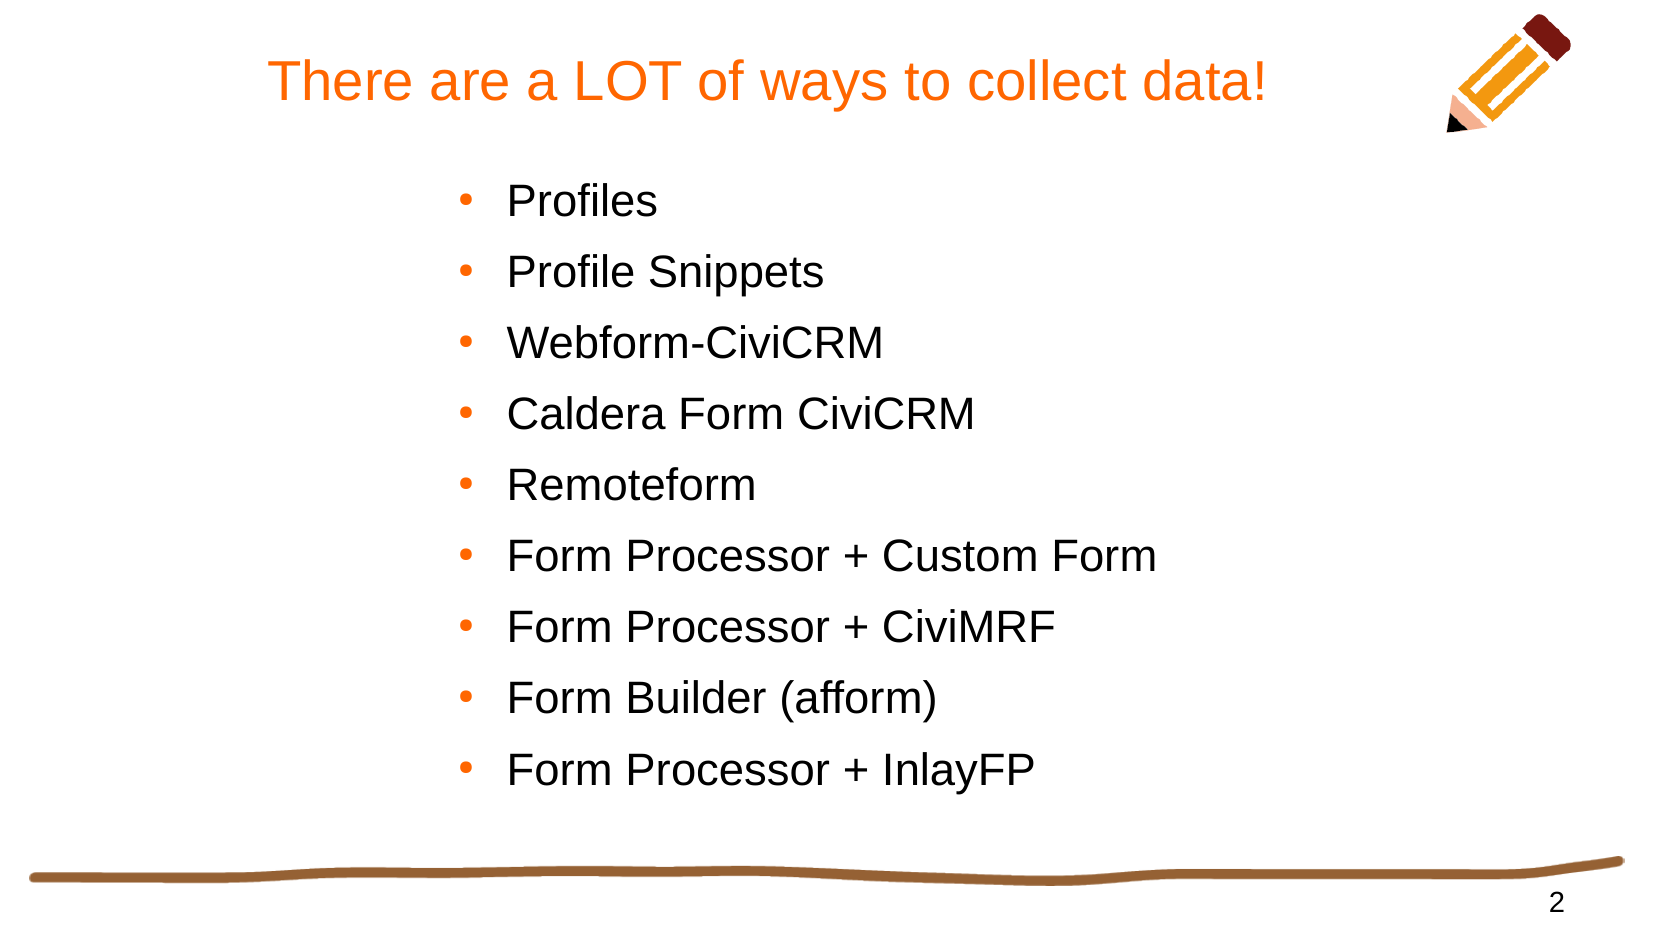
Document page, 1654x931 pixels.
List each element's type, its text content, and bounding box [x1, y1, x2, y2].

picture [1446, 14, 1571, 133]
picture [29, 856, 1625, 886]
title There are a LOT of ways to collect data! [88, 29, 1447, 133]
list Profiles Profile Snippets Webform-CiviCRM Caldera Form CiviCRM Remoteform Form Processor + Custom Form Form Processor + CiviMRF Form Builder (afform) Form Processor + InlayFP [442, 175, 1163, 826]
